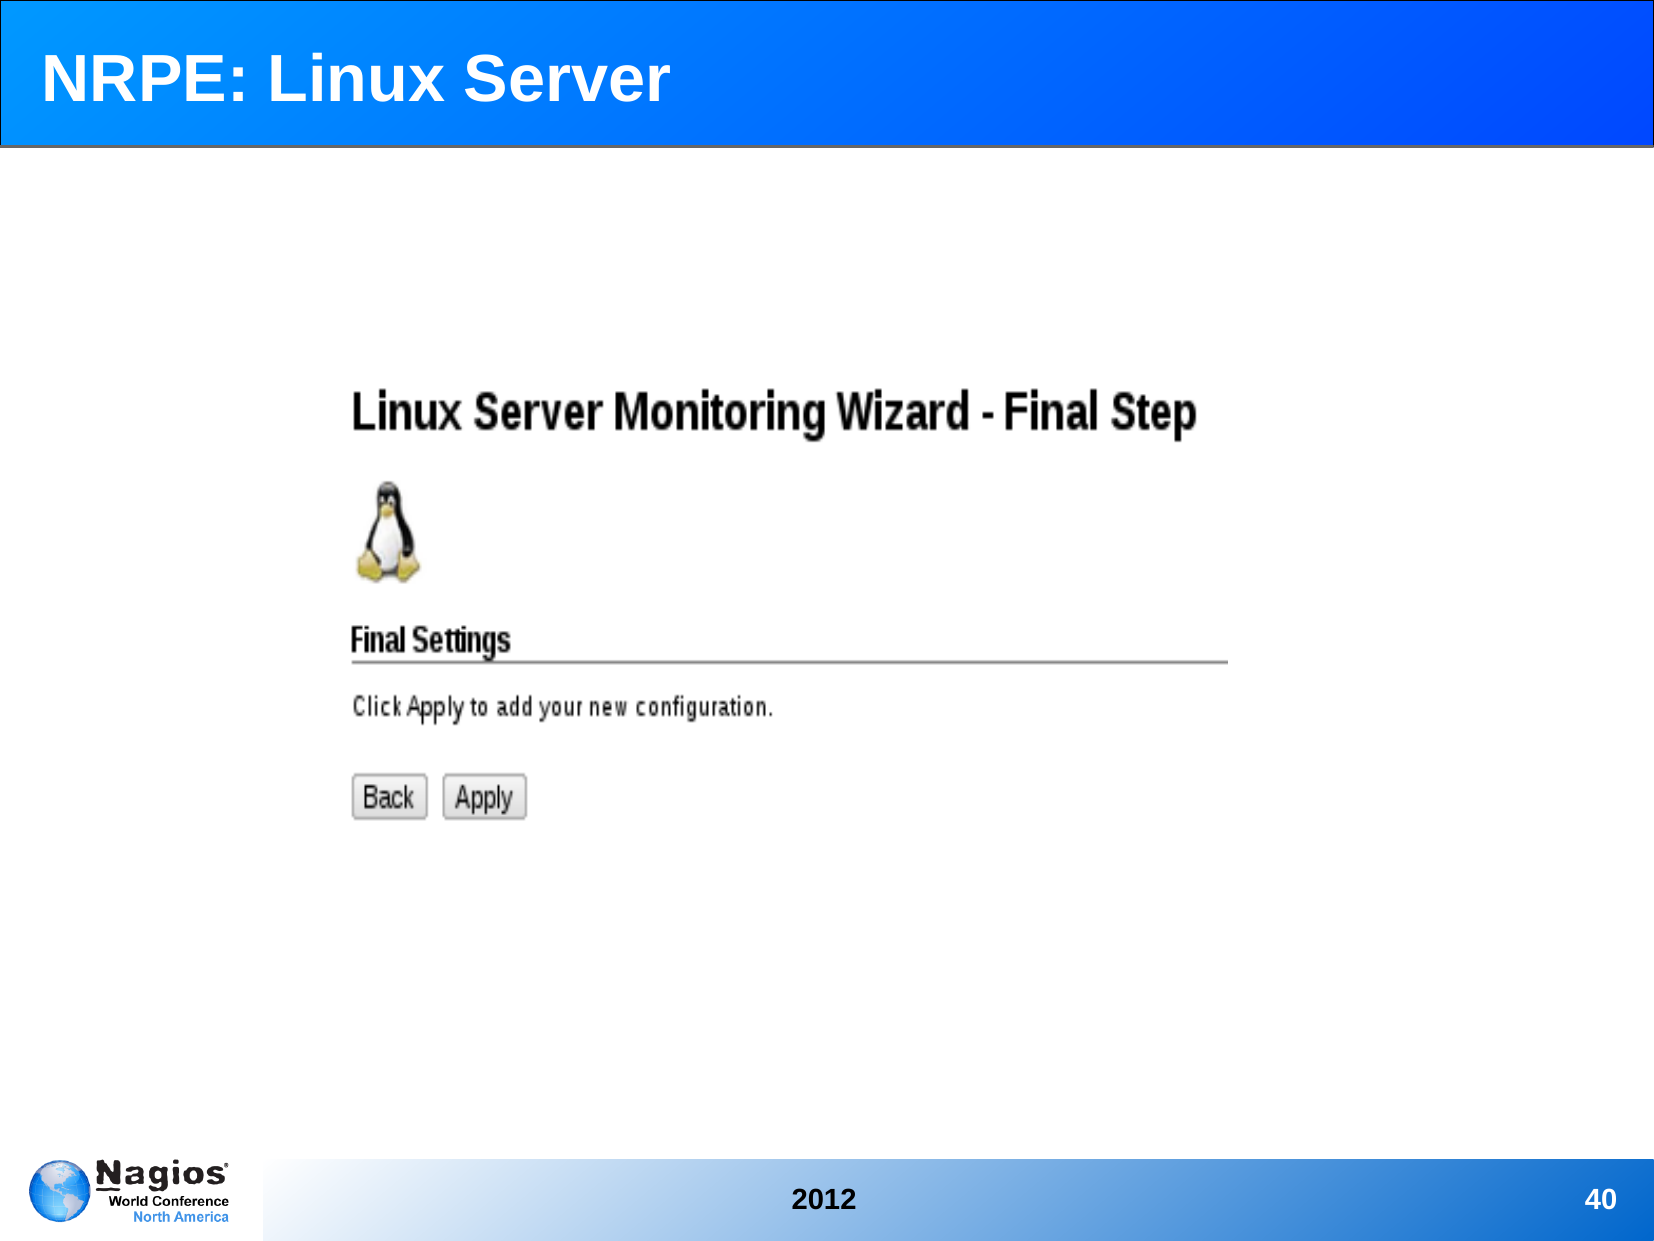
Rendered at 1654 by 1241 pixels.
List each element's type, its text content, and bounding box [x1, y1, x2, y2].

picture [325, 370, 1228, 838]
title NRPE: Linux Server [41, 36, 1248, 120]
picture [29, 1159, 229, 1235]
